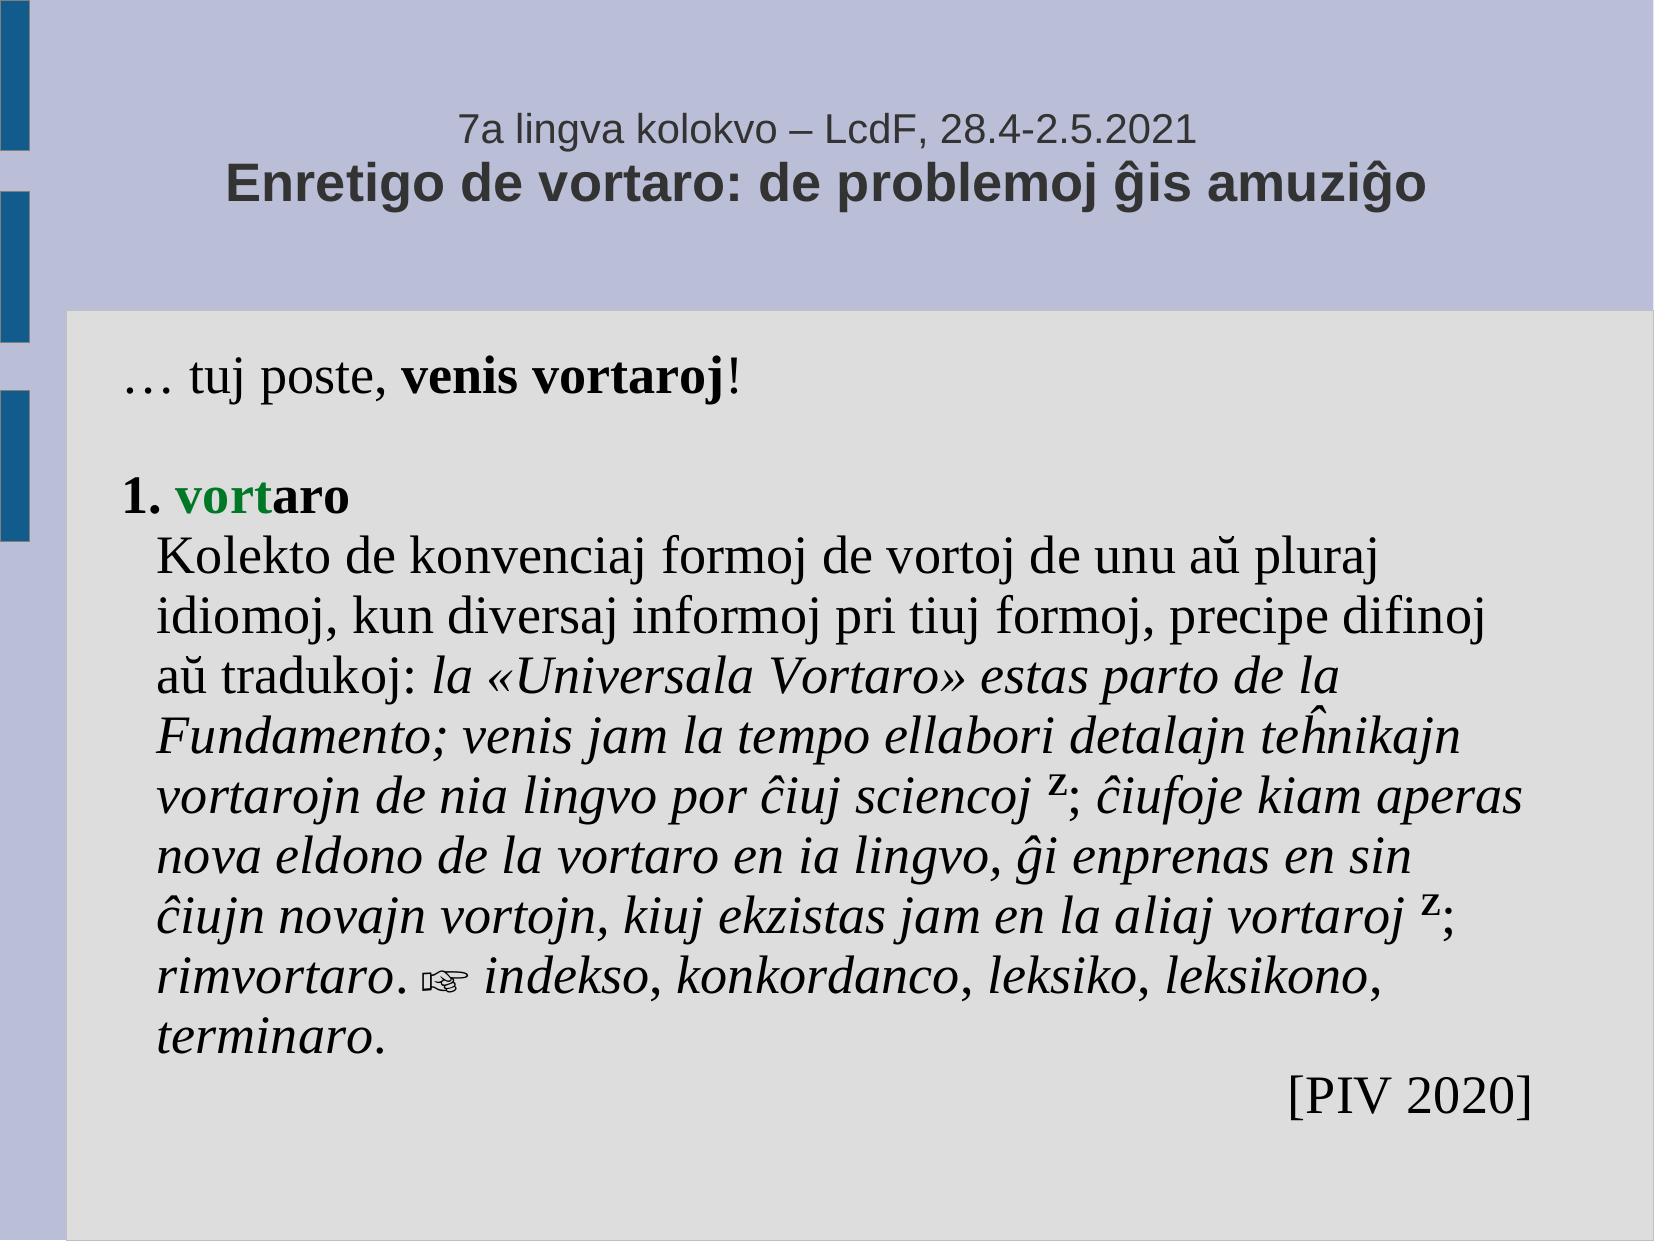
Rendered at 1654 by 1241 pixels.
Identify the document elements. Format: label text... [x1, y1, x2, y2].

subtitle … tuj poste, venis vortaroj! 1. vortaro Kolekto de konvenciaj formoj de vortoj de unu aŭ pluraj idiomoj, kun diversaj informoj pri tiuj formoj, precipe difinoj aŭ tradukoj: la «Universala Vortaro» estas parto de la Fundamento; venis jam la tempo ellabori detalajn teĥnikajn vortarojn de nia lingvo por ĉiuj sciencoj Z; ĉiufoje kiam aperas nova eldono de la vortaro en ia lingvo, ĝi enprenas en sin ĉiujn novajn vortojn, kiuj ekzistas jam en la aliaj vortaroj Z; rimvortaro. ☞ indekso, konkordanco, leksiko, leksikono, terminaro. [PIV 2020] [121, 336, 1534, 1135]
title 7a lingva kolokvo – LcdF, 28.4-2.5.2021 Enretigo de vortaro: de problemoj ĝis amuziĝo [121, 55, 1534, 263]
